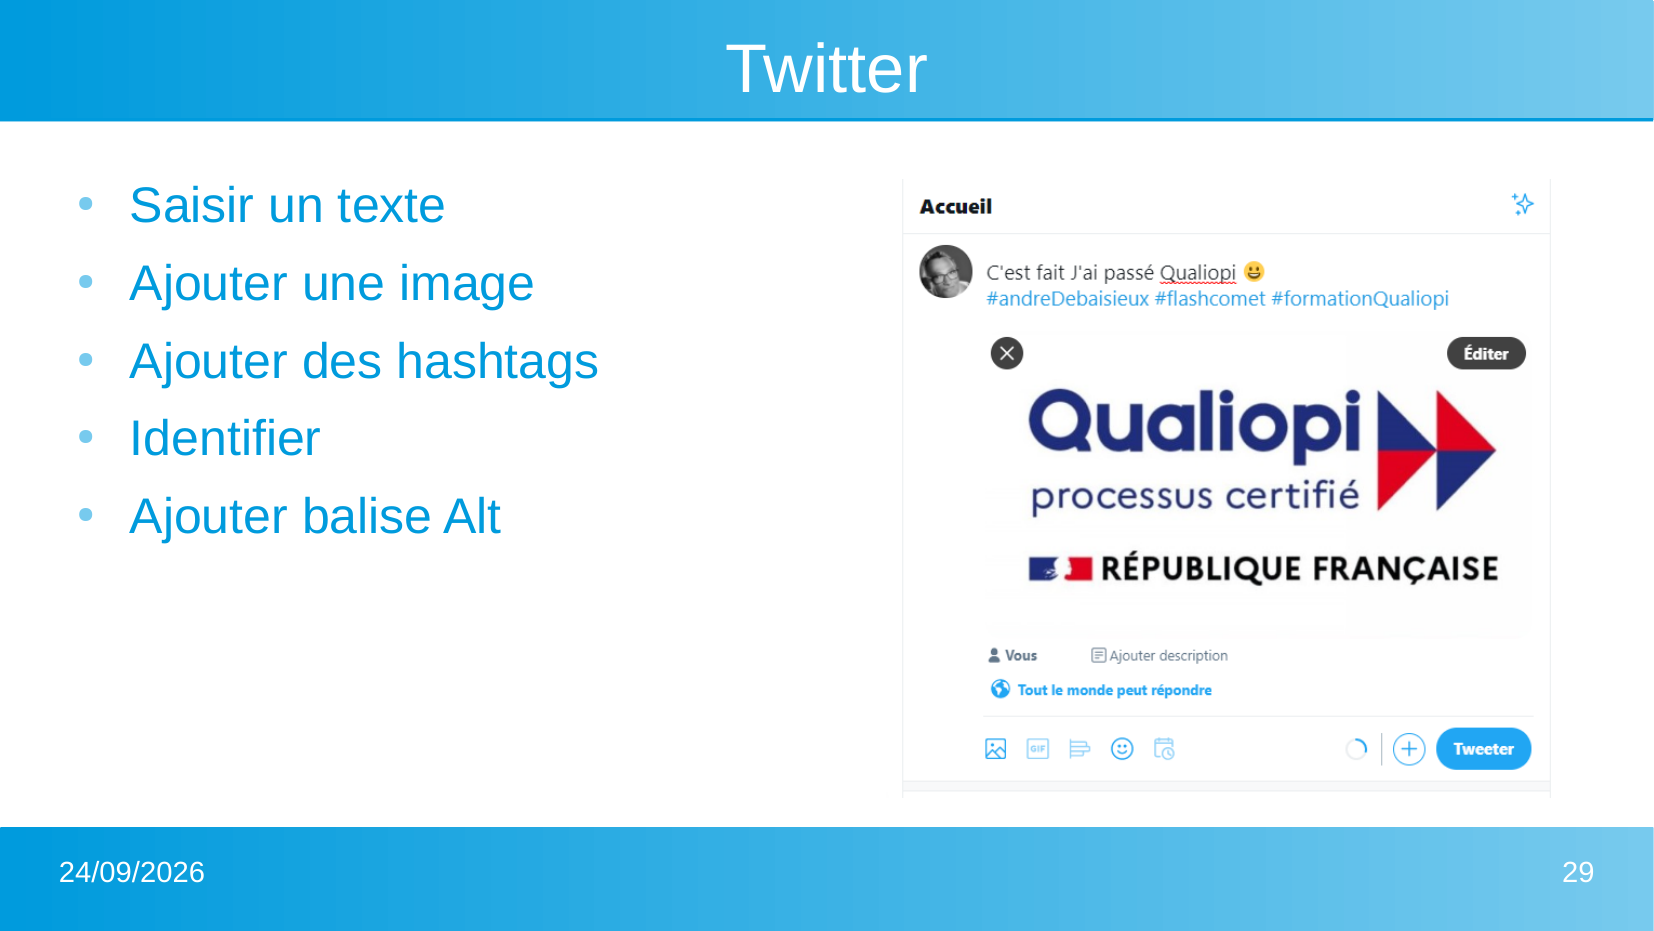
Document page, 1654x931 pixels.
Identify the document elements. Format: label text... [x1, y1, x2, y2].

picture [886, 179, 1565, 798]
title Twitter [59, 29, 1595, 108]
list Saisir un texte Ajouter une image Ajouter des hashtags Identifier Ajouter balise Alt [59, 177, 827, 768]
